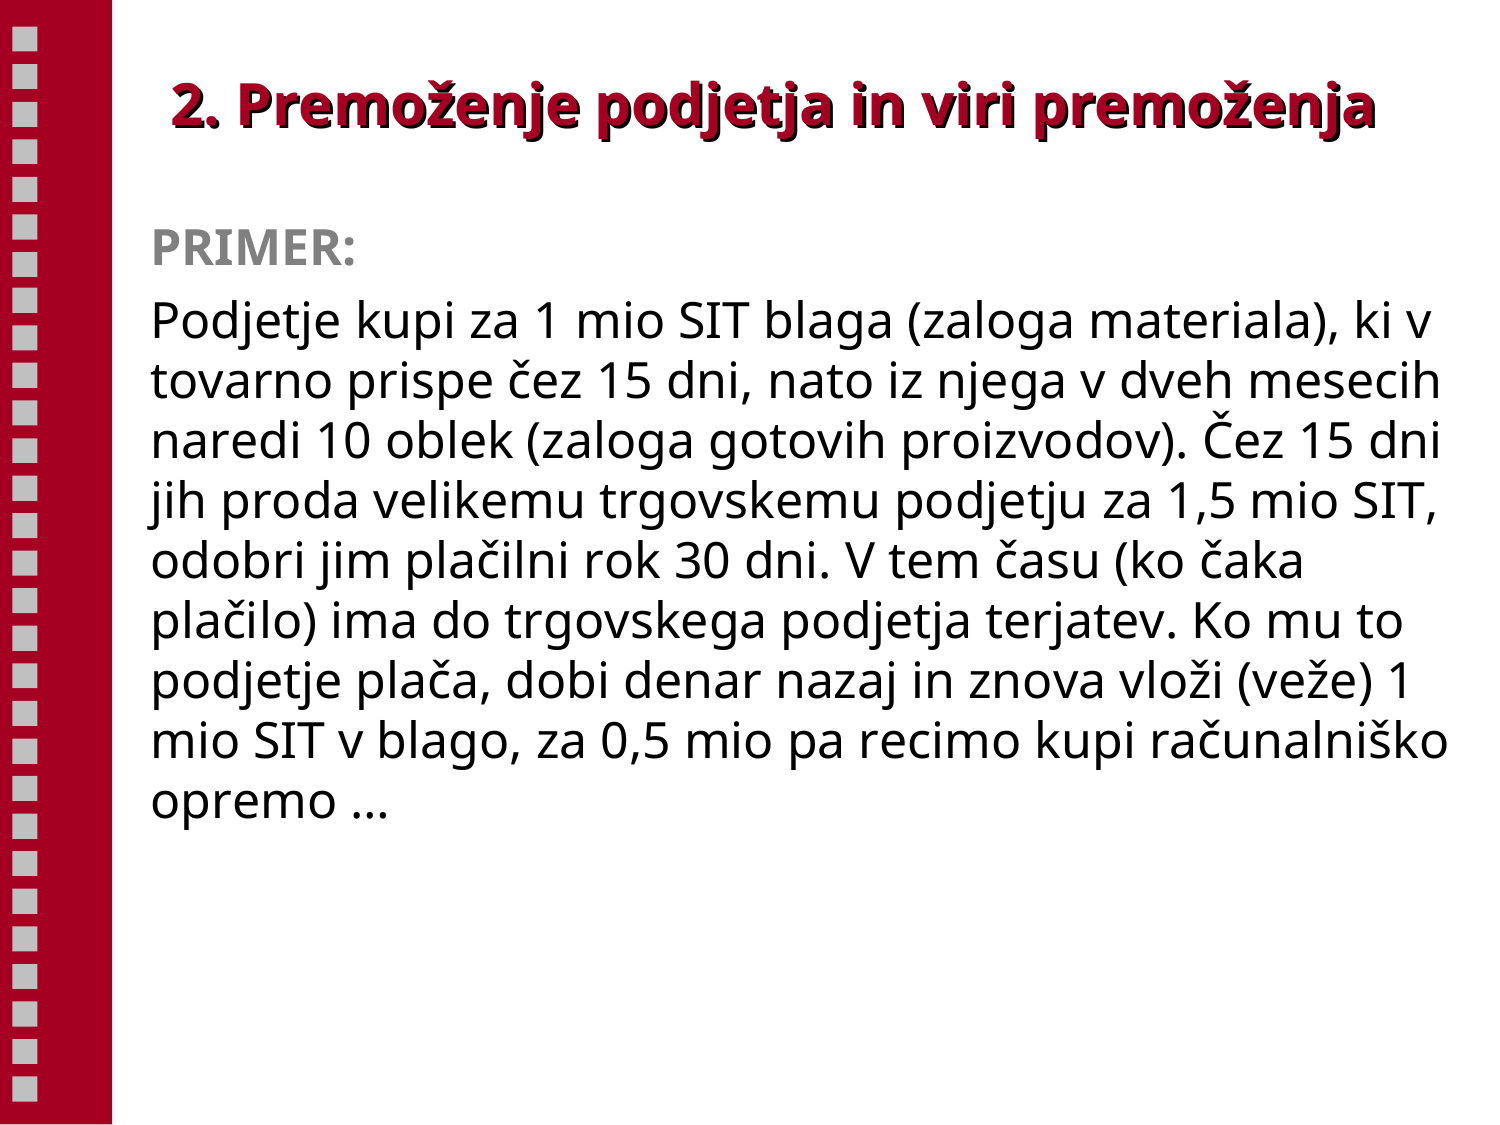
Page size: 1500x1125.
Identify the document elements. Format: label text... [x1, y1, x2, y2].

list PRIMER: Podjetje kupi za 1 mio SIT blaga (zaloga materiala), ki v tovarno prispe čez 15 dni, nato iz njega v dveh mesecih naredi 10 oblek (zaloga gotovih proizvodov). Čez 15 dni jih proda velikemu trgovskemu podjetju za 1,5 mio SIT, odobri jim plačilni rok 30 dni. V tem času (ko čaka plačilo) ima do trgovskega podjetja terjatev. Ko mu to podjetje plača, dobi denar nazaj in znova vloži (veže) 1 mio SIT v blago, za 0,5 mio pa recimo kupi računalniško opremo … [135, 207, 1467, 1059]
title 2. Premoženje podjetja in viri premoženja [136, 30, 1412, 173]
